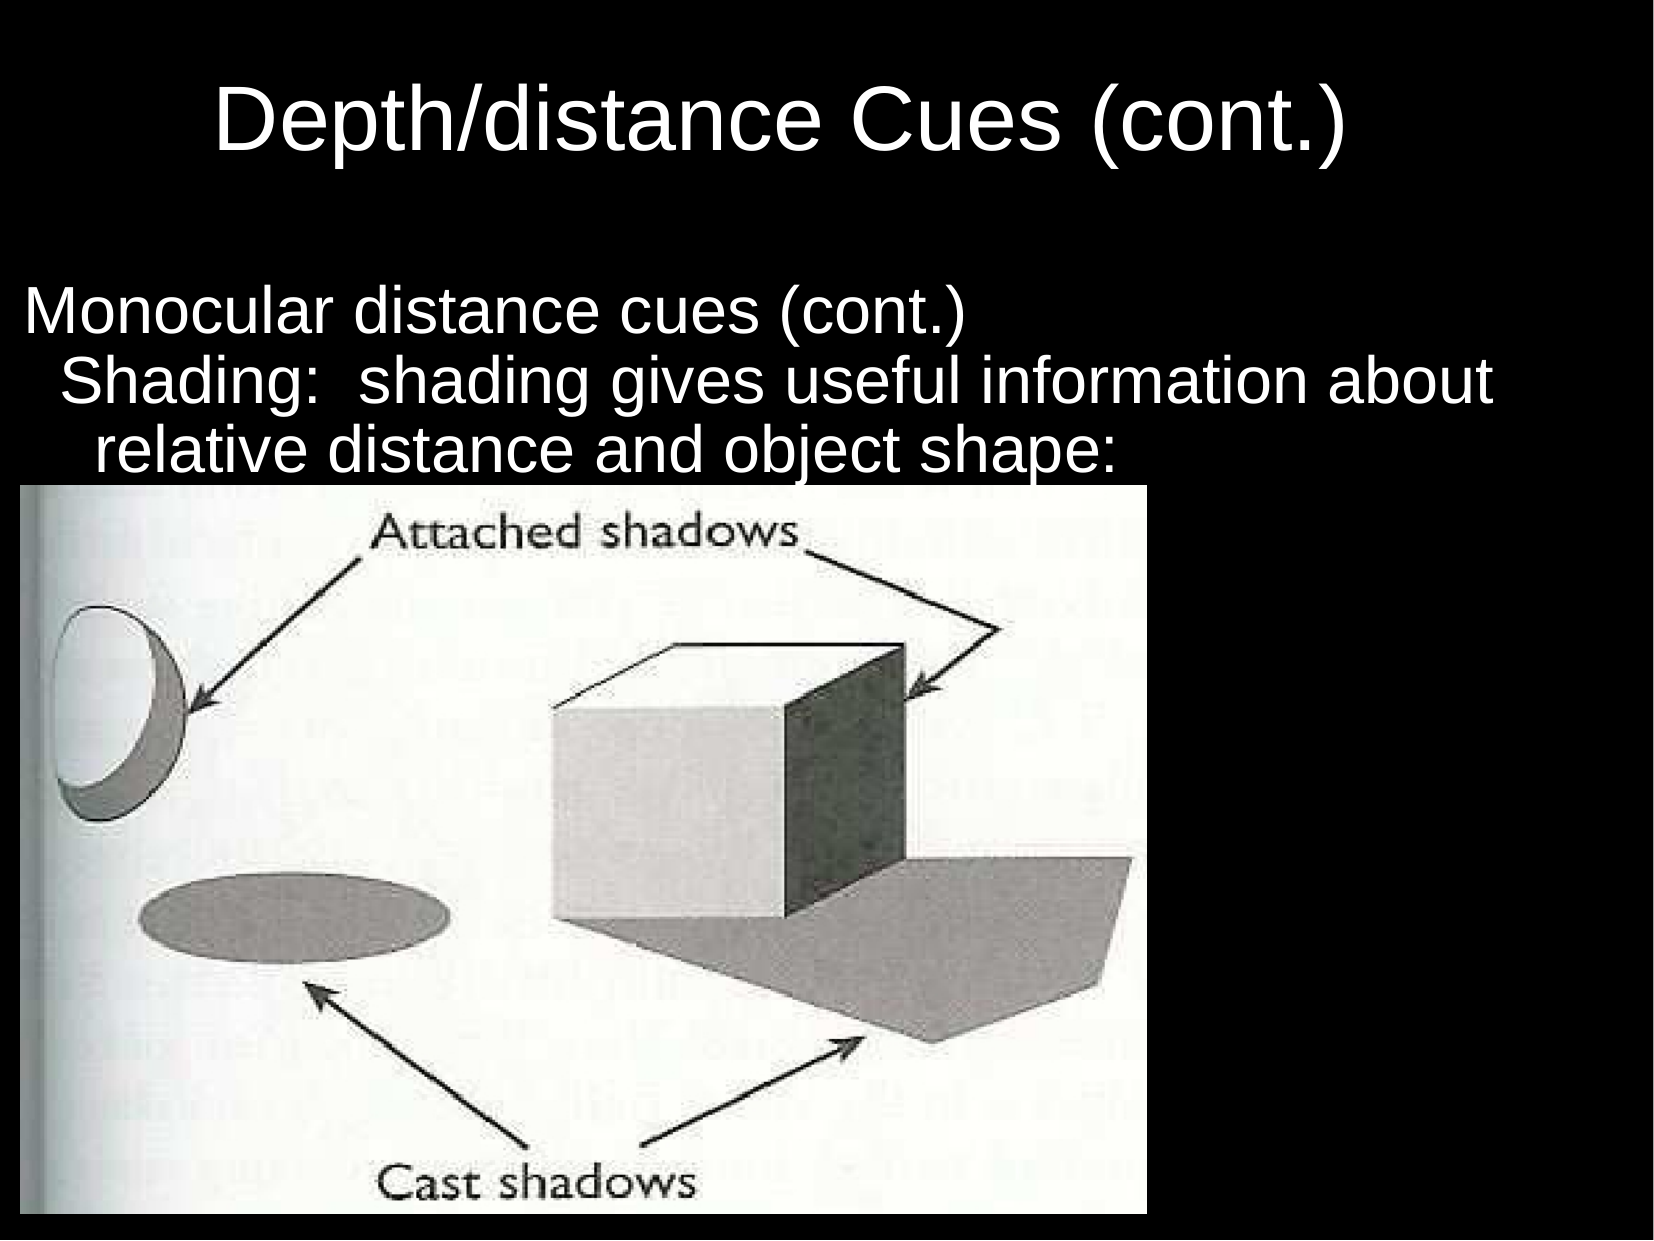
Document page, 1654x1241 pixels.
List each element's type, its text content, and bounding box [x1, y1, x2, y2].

picture [20, 485, 1147, 1214]
text_box Monocular distance cues (cont.) Shading: shading gives useful information about relative distance and object shape: [23, 277, 1513, 487]
title Depth/distance Cues (cont.) [37, 17, 1526, 226]
